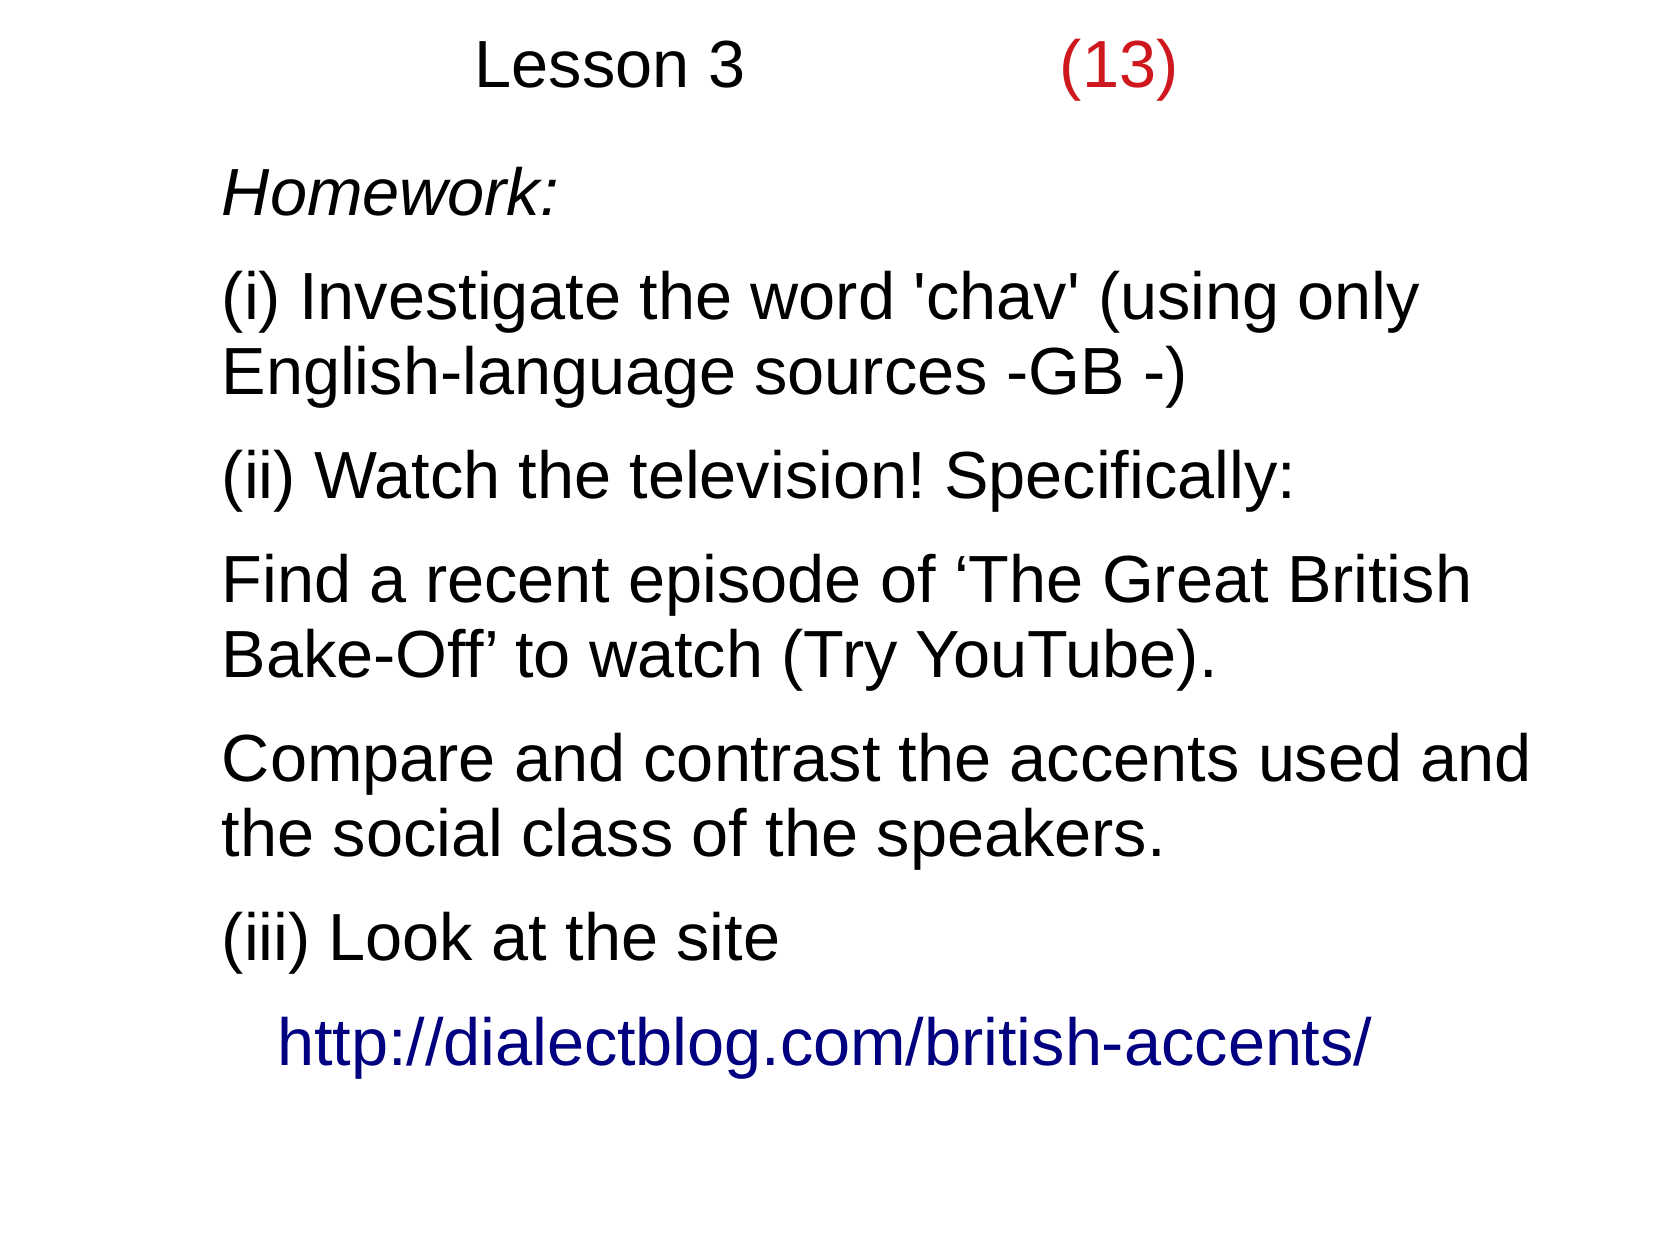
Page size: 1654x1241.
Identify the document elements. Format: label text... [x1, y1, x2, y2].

title Lesson 3 (13) [82, 26, 1571, 104]
list Homework: (i) Investigate the word 'chav' (using only English-language sources -GB -) (ii) Watch the television! Specifically: Find a recent episode of ‘The Great British Bake-Off’ to watch (Try YouTube). Compare and contrast the accents used and the social class of the speakers. (iii) Look at the site http://dialectblog.com/british-accents/ [150, 154, 1571, 1123]
